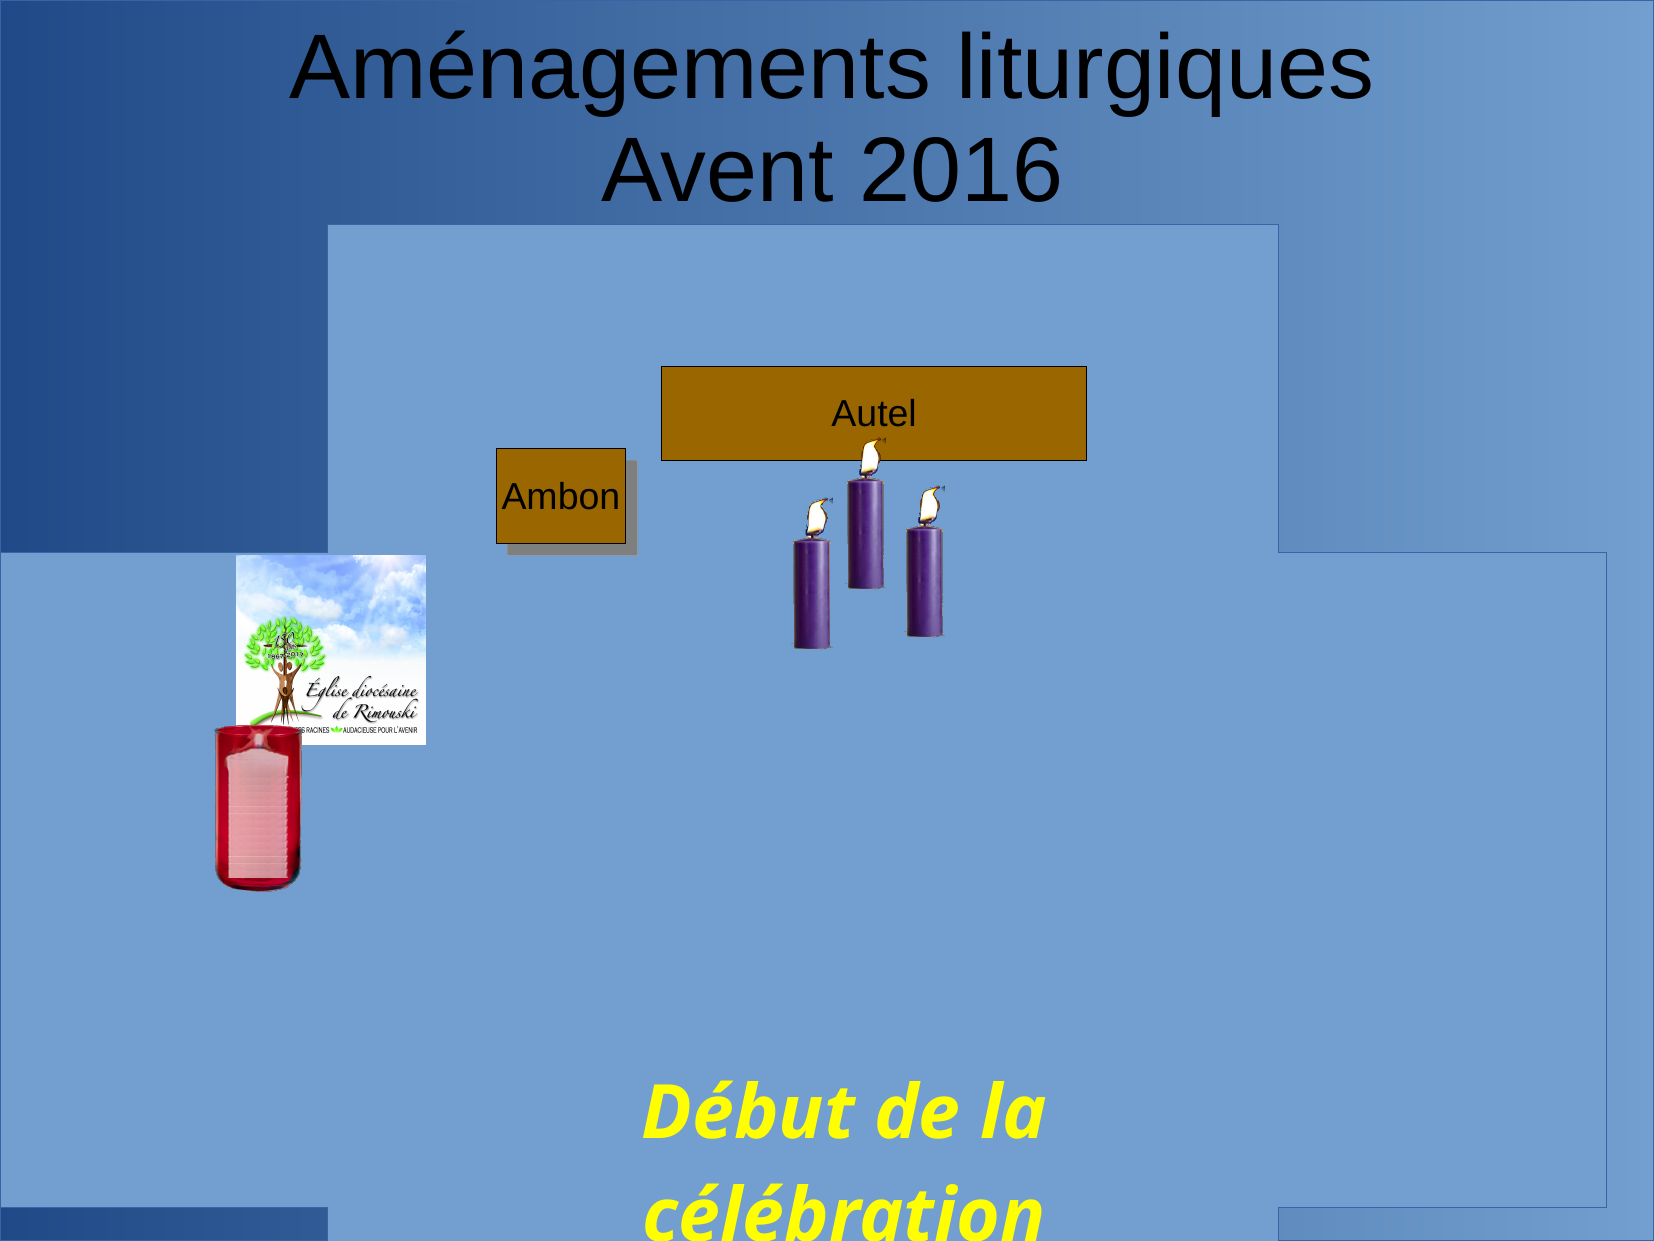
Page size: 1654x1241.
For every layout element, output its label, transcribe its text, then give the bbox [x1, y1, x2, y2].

text_box Ambon [496, 448, 626, 544]
picture [791, 496, 833, 651]
picture [845, 436, 886, 592]
text_box Début de la célébration Semaine 4 – 18 déc. [472, 1051, 1217, 1241]
picture [904, 484, 945, 639]
text_box Autel [661, 366, 1087, 461]
picture [212, 555, 426, 893]
title Aménagements liturgiques Avent 2016 [181, 11, 1484, 225]
text_box [0, 225, 1607, 1241]
